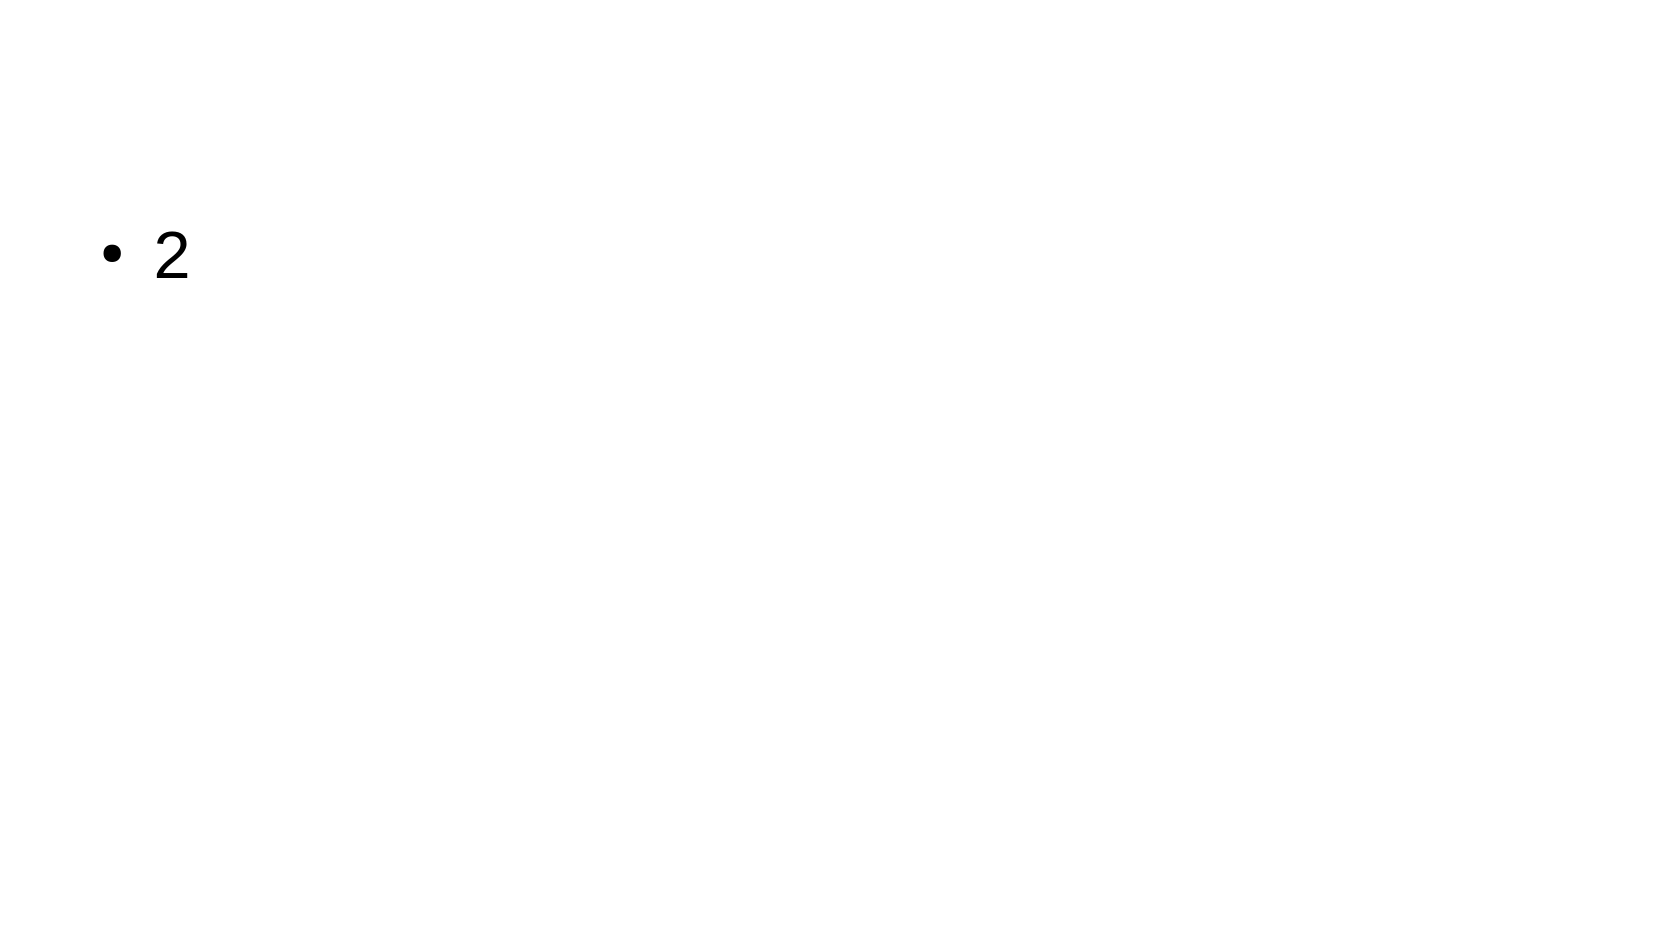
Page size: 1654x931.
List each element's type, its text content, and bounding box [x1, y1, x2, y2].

list 2 [82, 217, 1571, 758]
